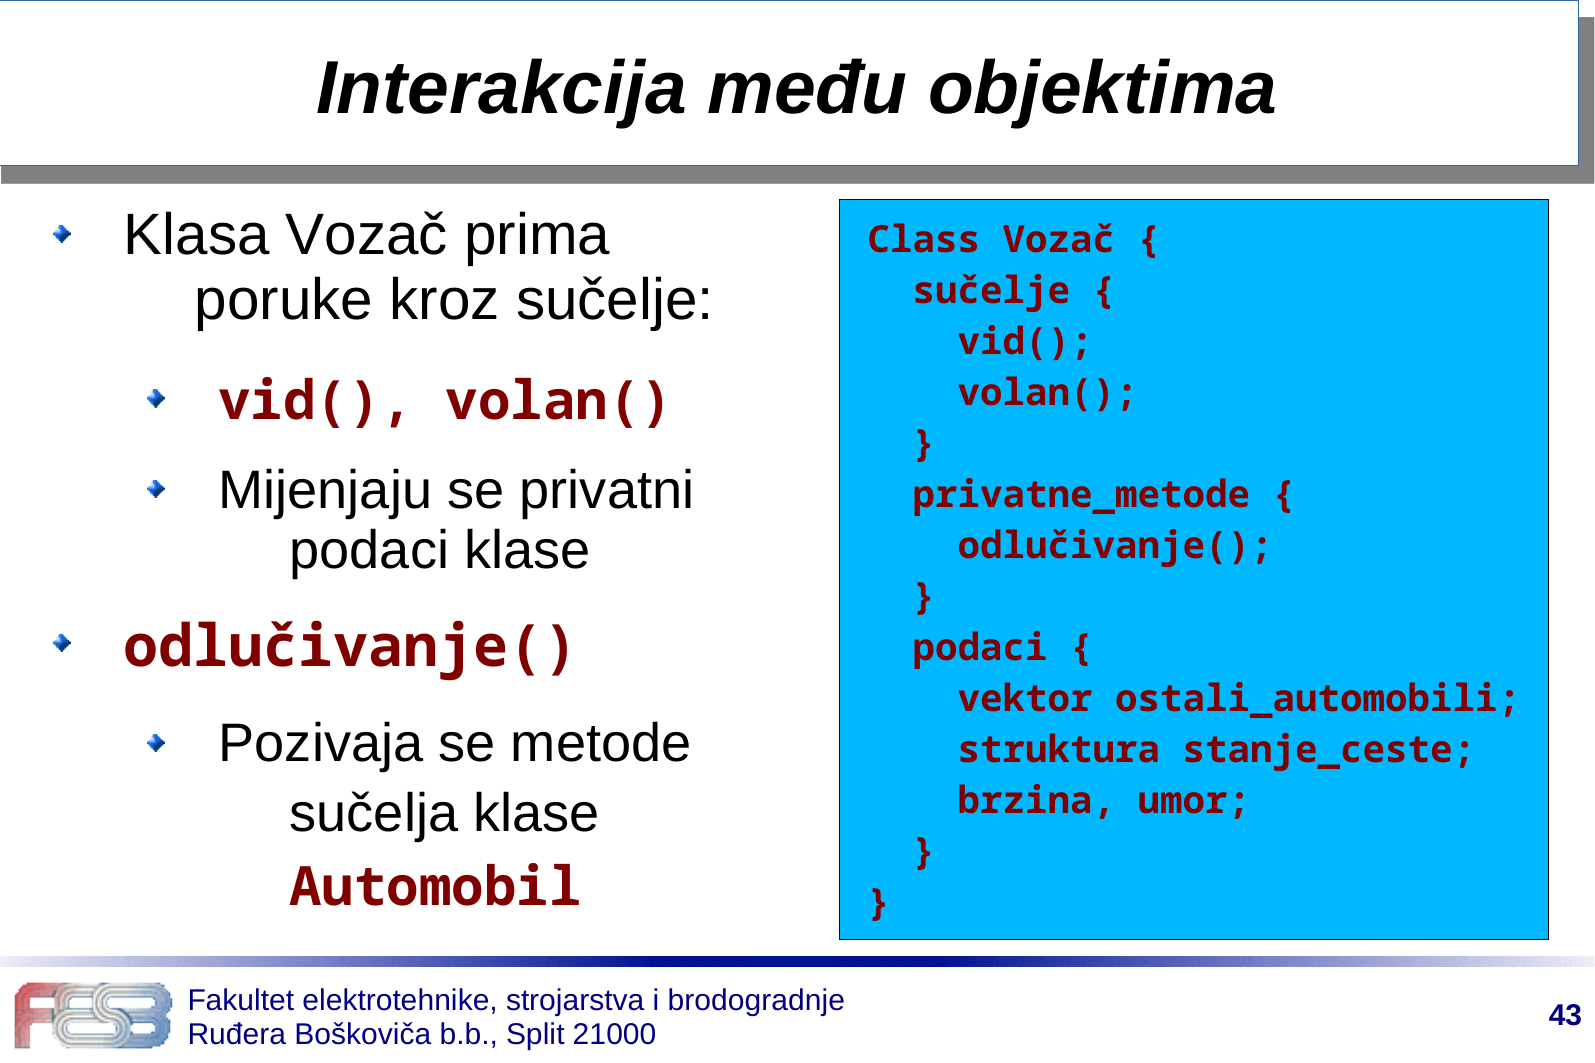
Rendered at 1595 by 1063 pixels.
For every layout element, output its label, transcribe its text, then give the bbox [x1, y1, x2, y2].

picture [0, 956, 1595, 967]
picture [9, 975, 177, 1059]
list Klasa Vozač prima poruke kroz sučelje: vid(), volan() Mijenjaju se privatni podaci klase odlučivanje() Pozivaja se metode sučelja klase Automobil [29, 201, 805, 944]
text_box Class Vozač { sučelje { vid(); volan(); } privatne_metode { odlučivanje(); } podaci { vektor ostali_automobili; struktura stanje_ceste; brzina, umor; } } [839, 199, 1549, 940]
title Interakcija među objektima [0, 0, 1595, 175]
